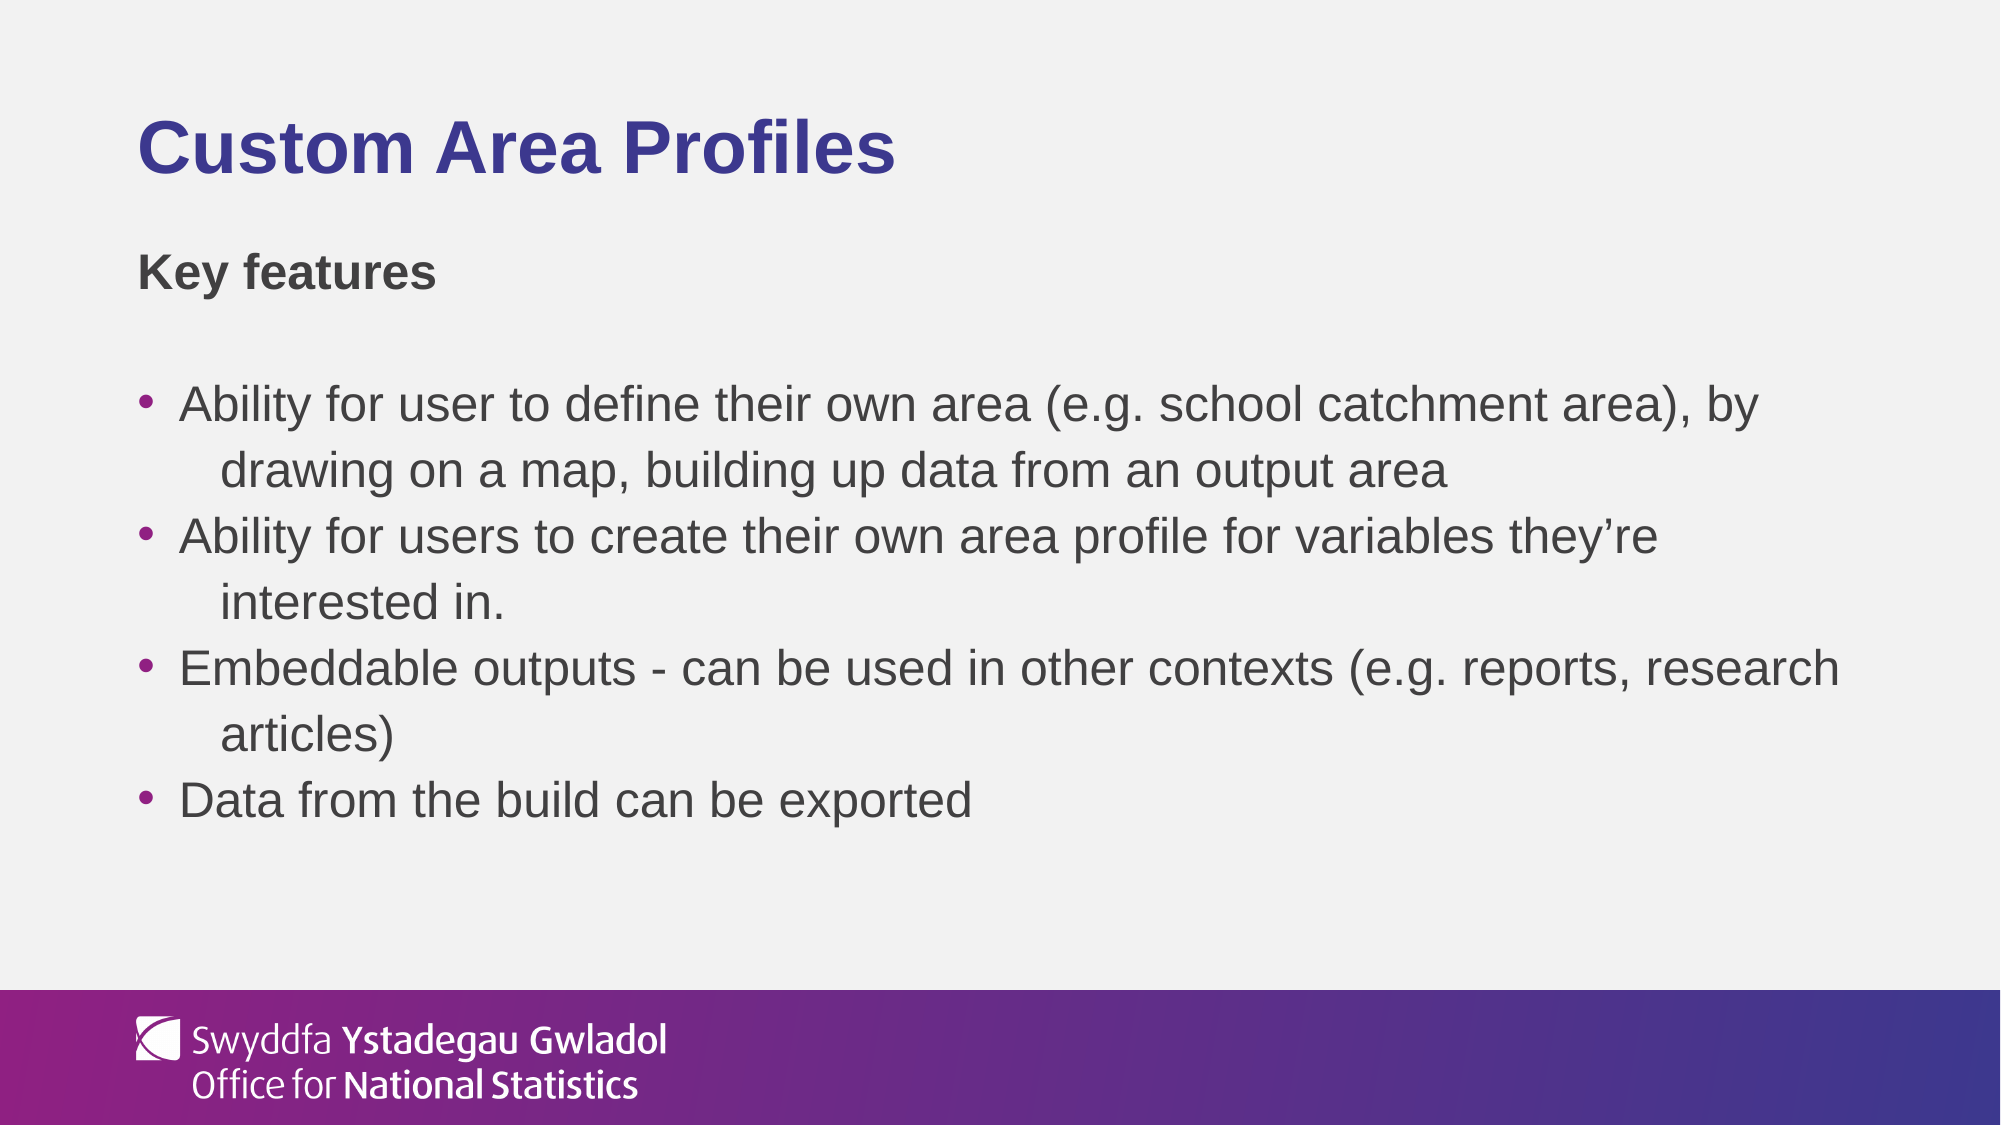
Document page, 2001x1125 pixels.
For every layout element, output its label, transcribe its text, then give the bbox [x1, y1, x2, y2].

list Key features Ability for user to define their own area (e.g. school catchment area), by drawing on a map, building up data from an output area Ability for users to create their own area profile for variables they’re interested in. Embeddable outputs - can be used in other contexts (e.g. reports, research articles) Data from the build can be exported [137, 233, 1866, 962]
title Custom Area Profiles [137, 105, 1863, 192]
